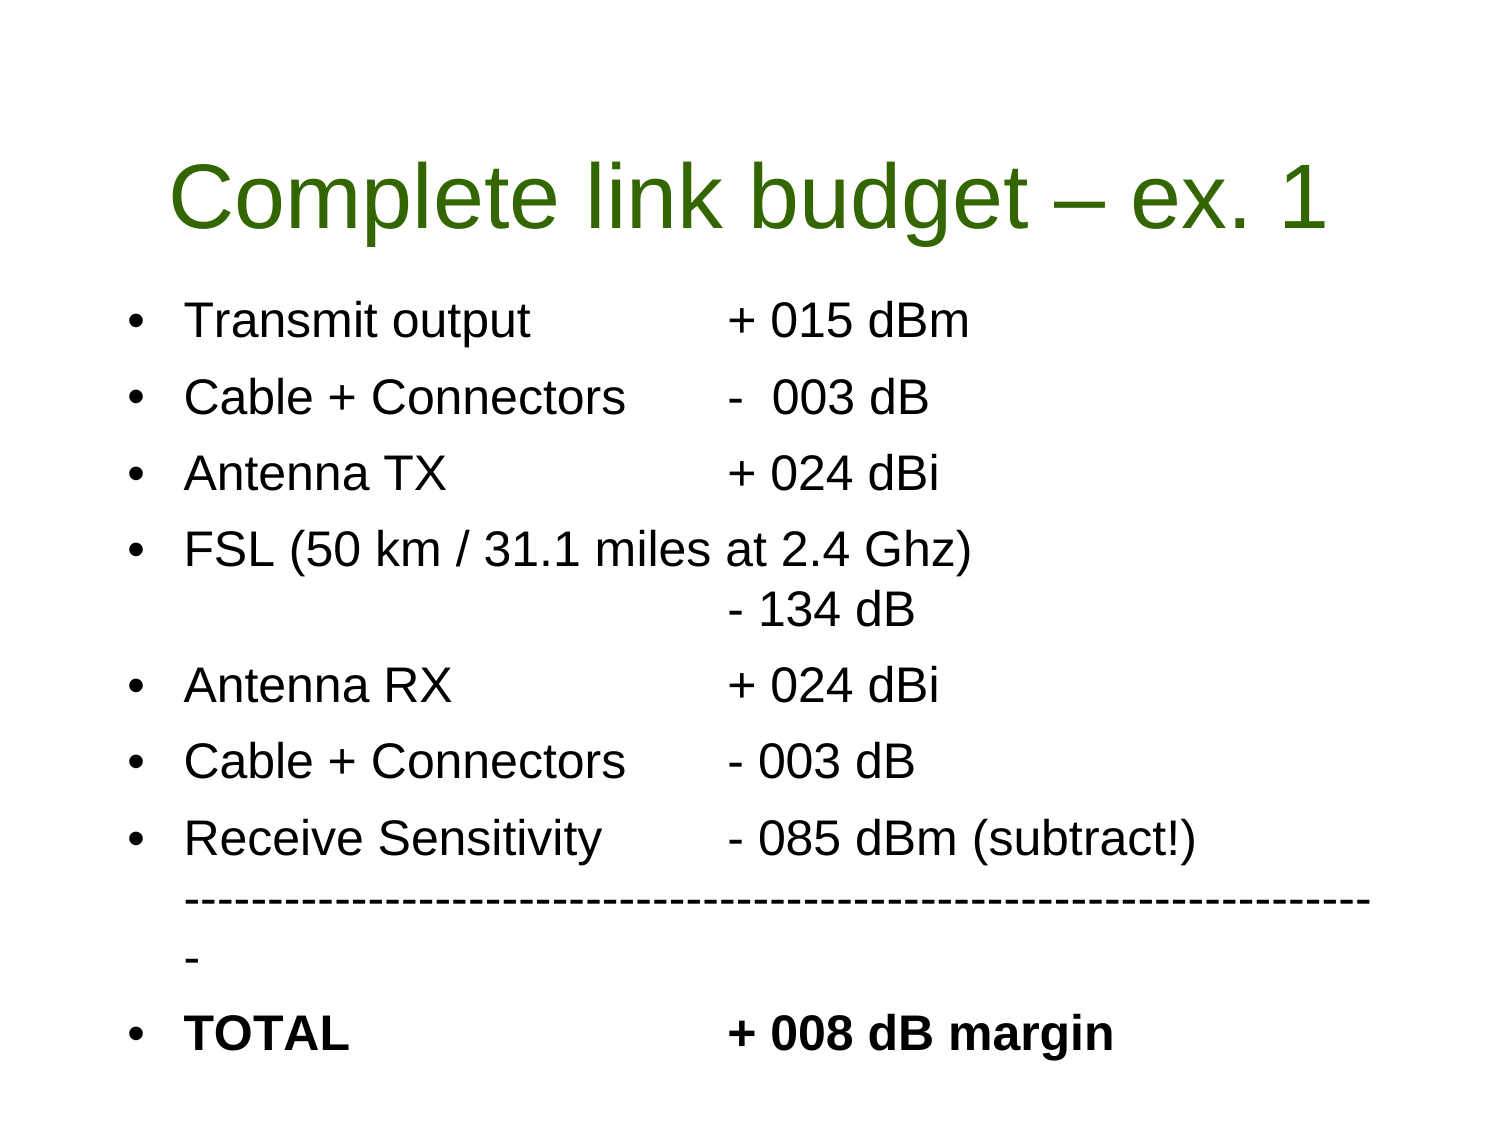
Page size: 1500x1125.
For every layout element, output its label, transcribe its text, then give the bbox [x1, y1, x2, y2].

list Transmit output + 015 dBm Cable + Connectors - 003 dB Antenna TX + 024 dBi FSL (50 km / 31.1 miles at 2.4 Ghz) - 134 dB Antenna RX + 024 dBi Cable + Connectors - 003 dB Receive Sensitivity - 085 dBm (subtract!) ------------------------------------------------------------------------ TOTAL + 008 dB margin [112, 281, 1388, 1067]
title Complete link budget – ex. 1 [112, 99, 1388, 281]
